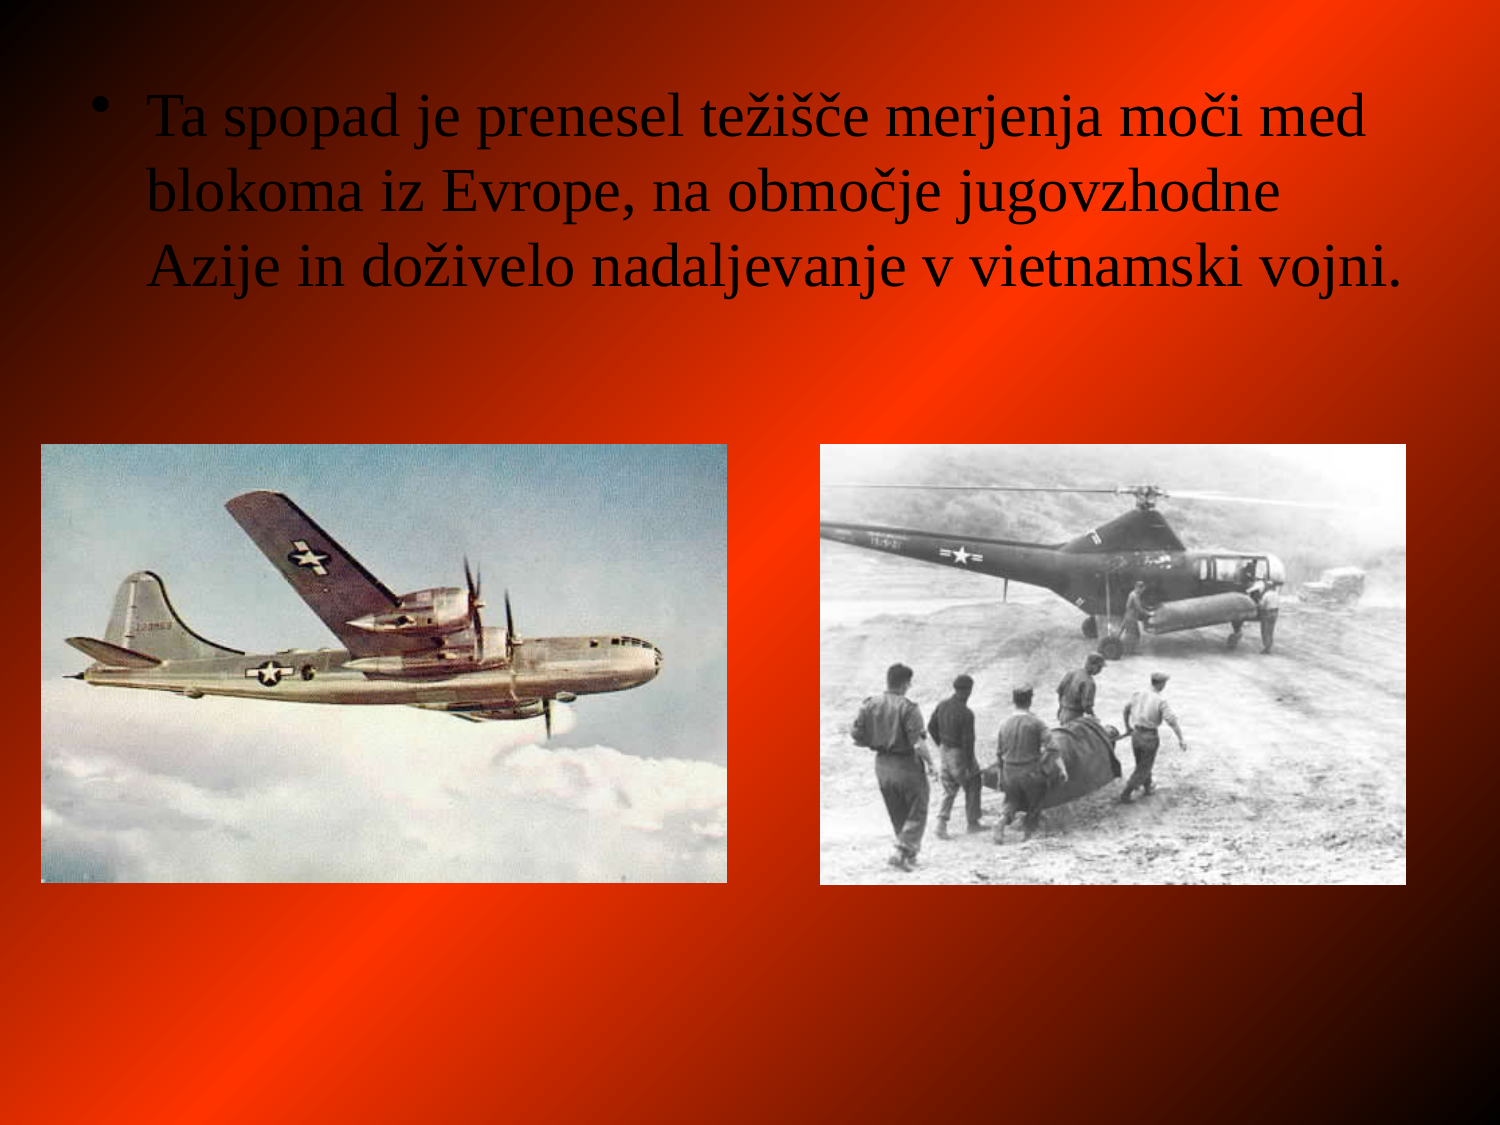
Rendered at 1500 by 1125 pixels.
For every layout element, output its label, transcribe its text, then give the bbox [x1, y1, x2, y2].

list Ta spopad je prenesel težišče merjenja moči med blokoma iz Evrope, na območje jugovzhodne Azije in doživelo nadaljevanje v vietnamski vojni. [75, 66, 1425, 1005]
picture [41, 444, 727, 883]
picture [820, 444, 1406, 885]
